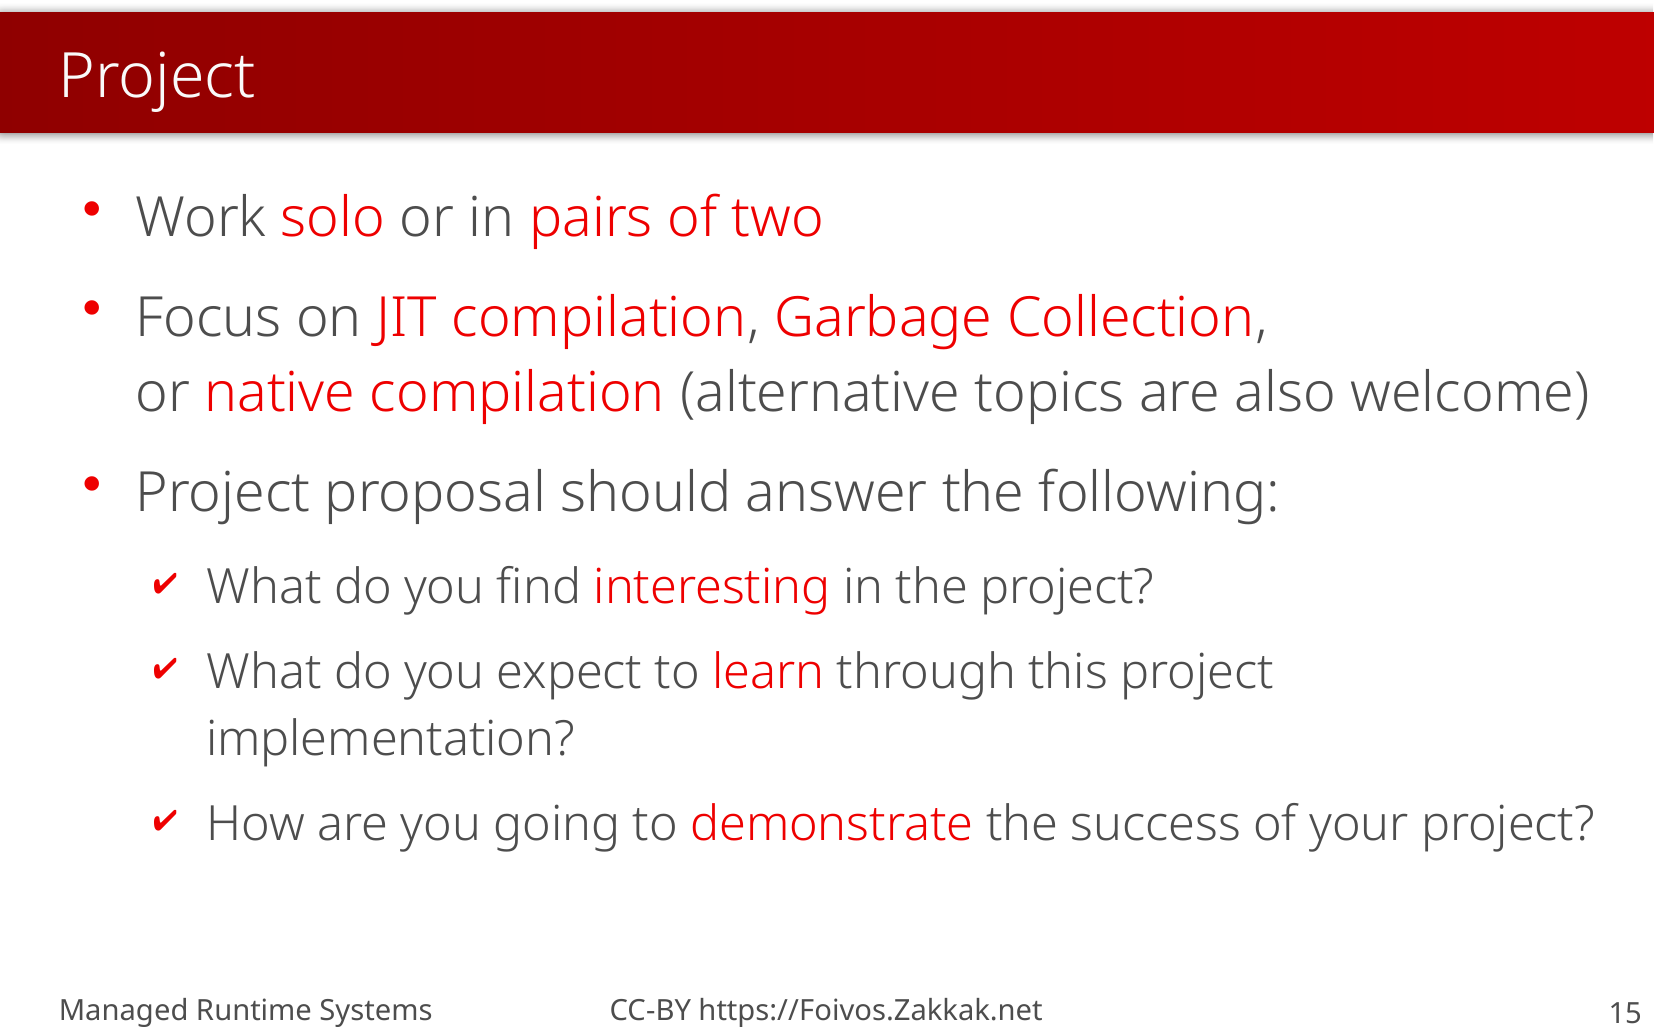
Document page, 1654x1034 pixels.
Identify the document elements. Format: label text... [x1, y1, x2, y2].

list Work solo or in pairs of two Focus on JIT compilation, Garbage Collection, or native compilation (alternative topics are also welcome) Project proposal should answer the following: What do you find interesting in the project? What do you expect to learn through this project implementation? How are you going to demonstrate the success of your project? [64, 177, 1600, 960]
title Project [58, 7, 1329, 139]
